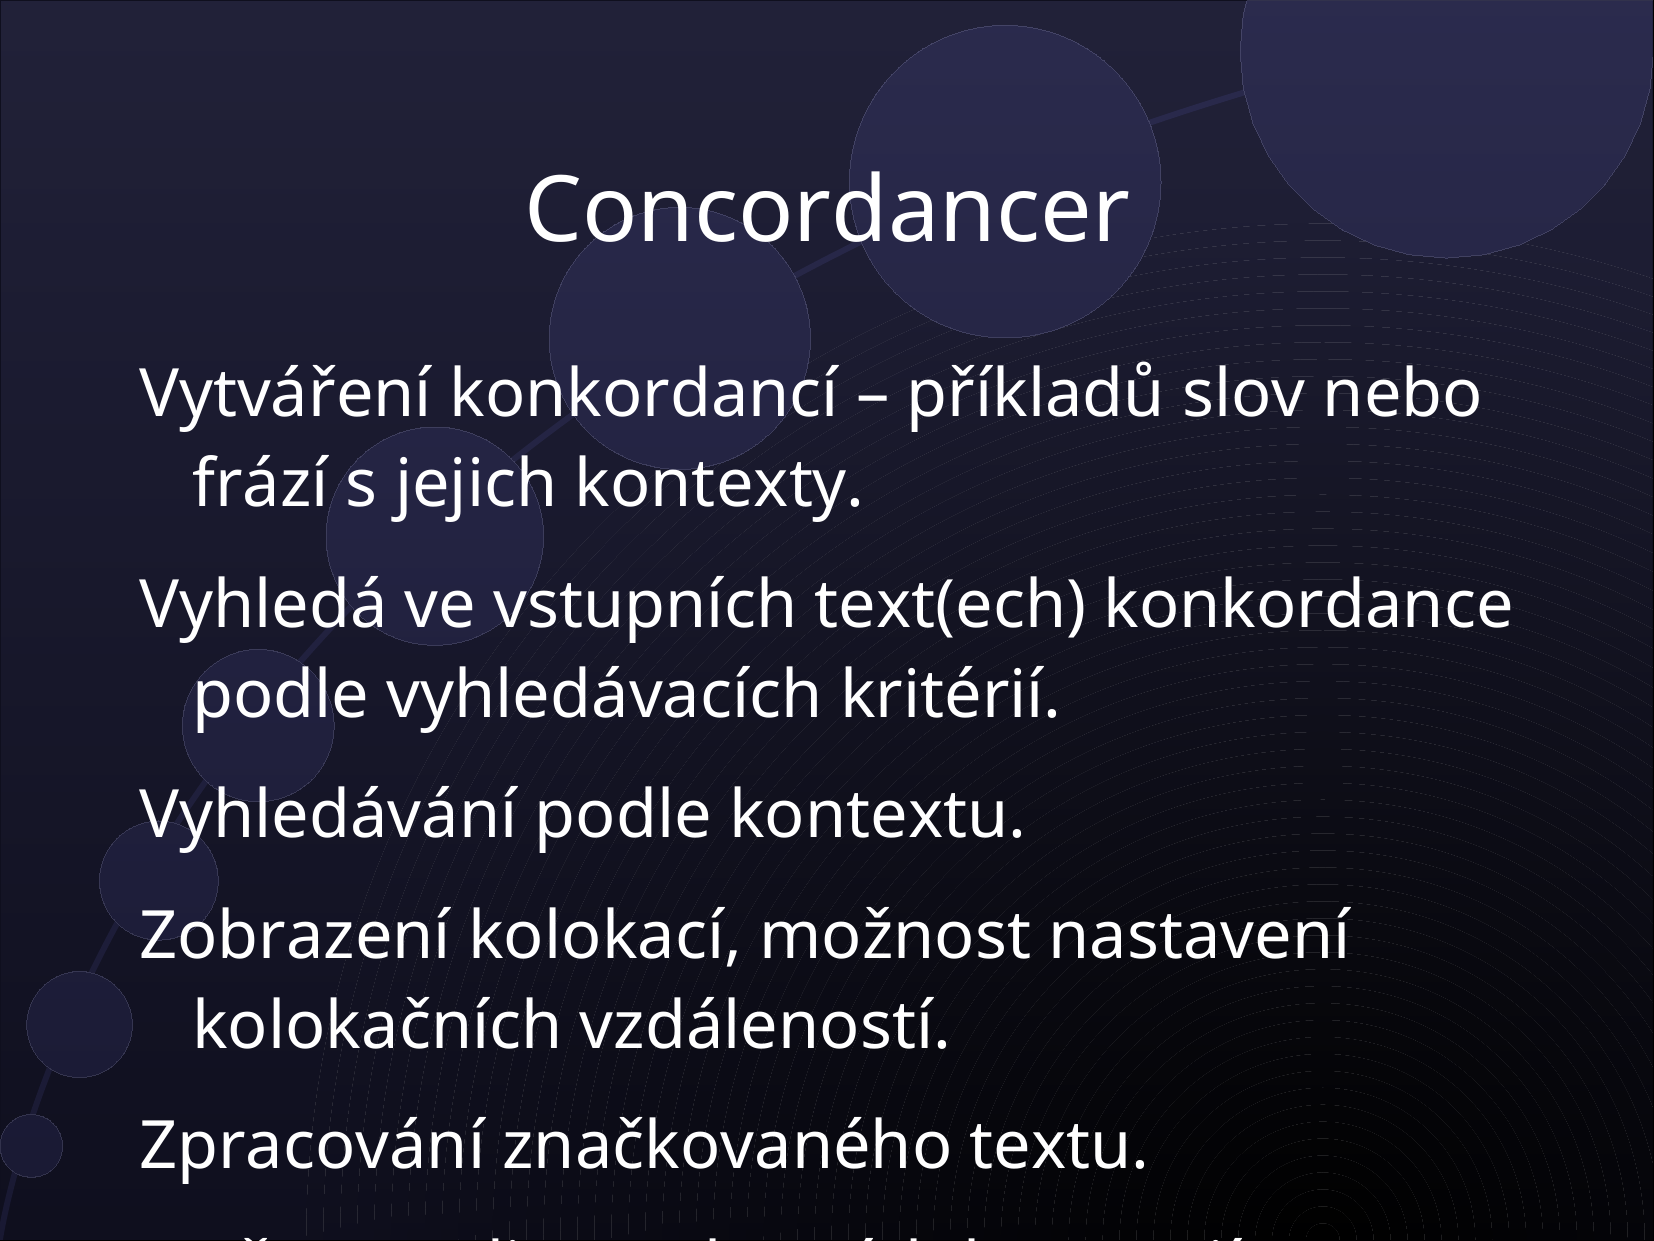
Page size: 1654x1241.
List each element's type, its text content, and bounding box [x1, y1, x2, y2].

list Vytváření konkordancí – příkladů slov nebo frází s jejich kontexty. Vyhledá ve vstupních text(ech) konkordance podle vyhledávacích kritérií. Vyhledávání podle kontextu. Zobrazení kolokací, možnost nastavení kolokačních vzdáleností. Zpracování značkovaného textu. Možnost editace vlastních kategorií. [121, 344, 1534, 1215]
title Concordancer [121, 102, 1534, 311]
